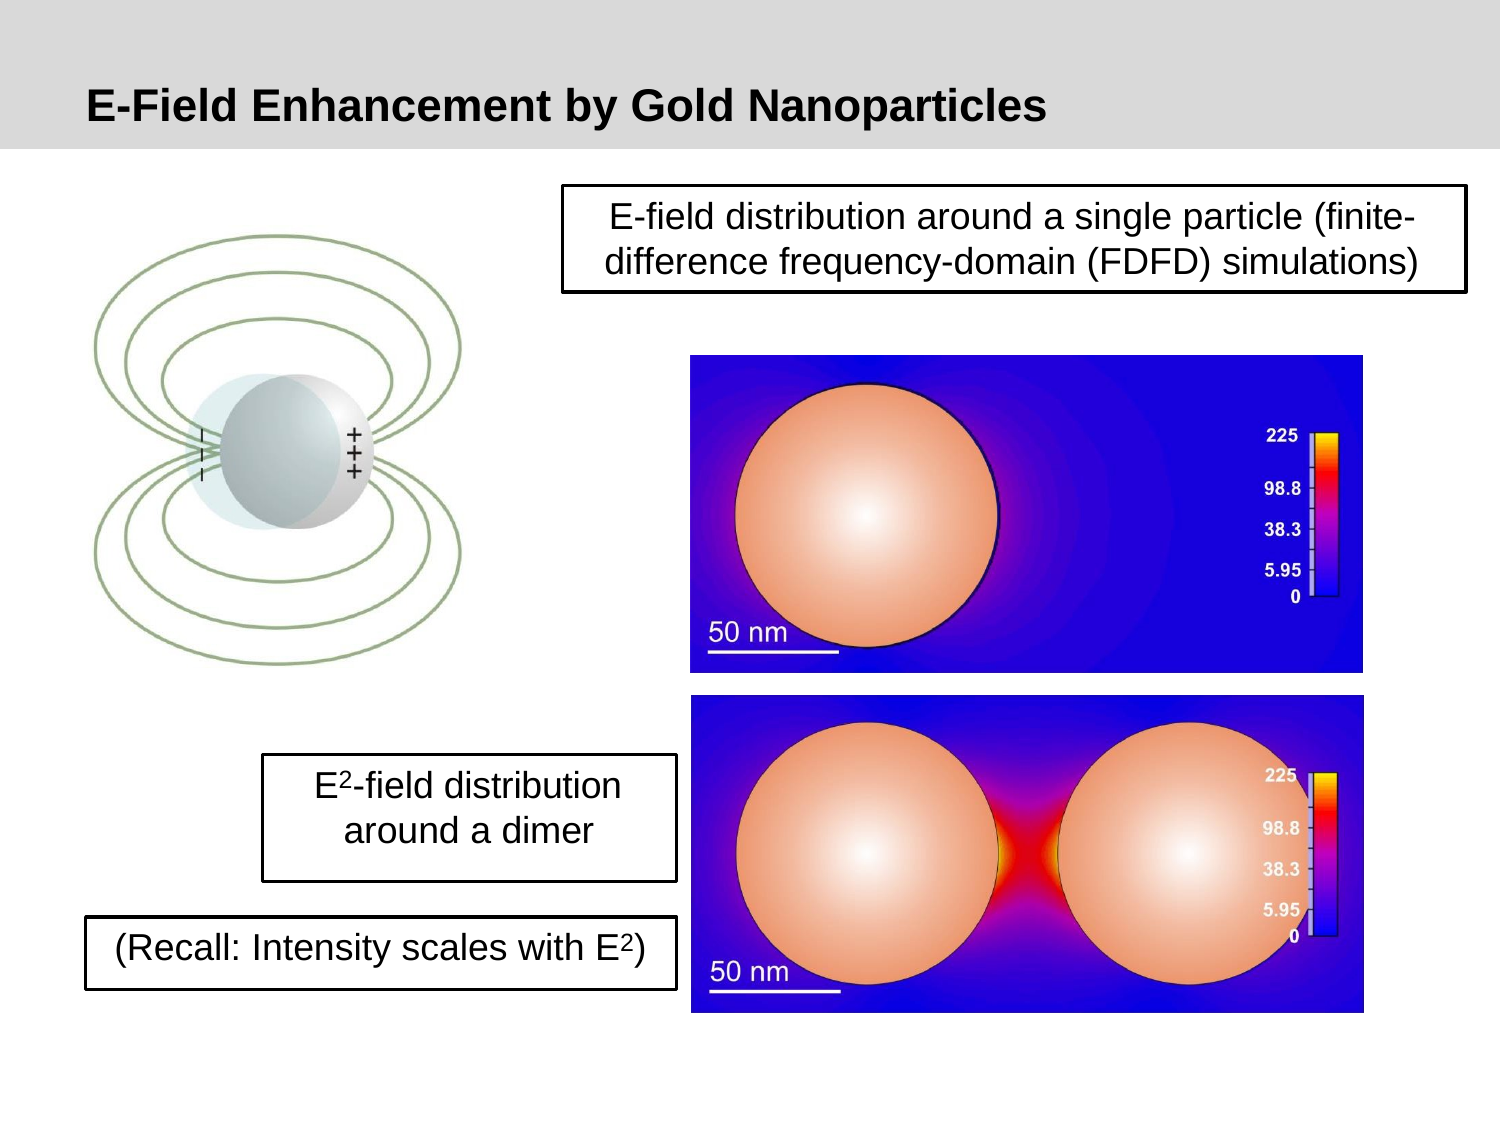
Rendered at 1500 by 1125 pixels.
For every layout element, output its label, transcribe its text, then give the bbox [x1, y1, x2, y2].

text_box E-field distribution around a single particle (finite- difference frequency-domain (FDFD) simulations) [562, 185, 1467, 292]
picture [88, 225, 469, 668]
text_box (Recall: Intensity scales with E2) [85, 916, 677, 990]
picture [691, 695, 1364, 1013]
text_box [0, 0, 1500, 149]
text_box E2-field distribution around a dimer [262, 754, 677, 882]
picture [690, 355, 1363, 673]
title E-Field Enhancement by Gold Nanoparticles [31, 27, 1469, 152]
